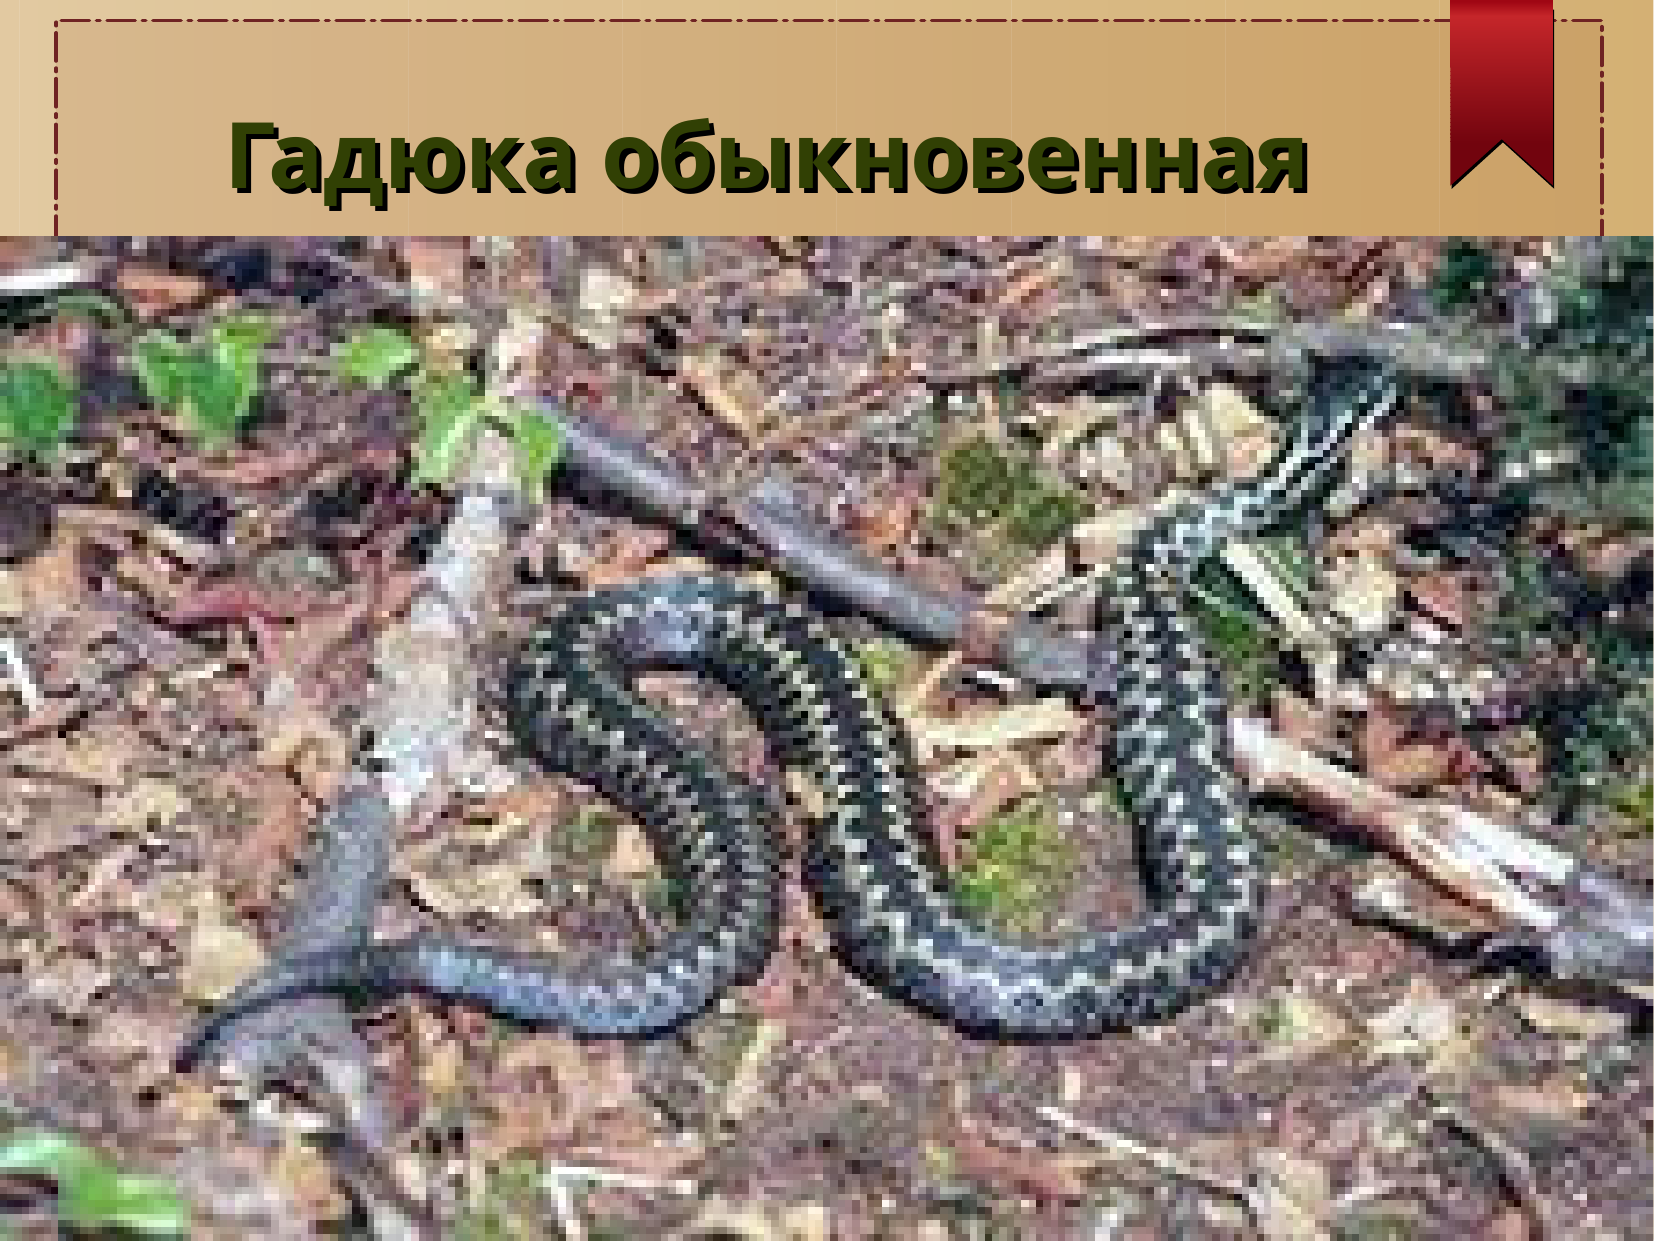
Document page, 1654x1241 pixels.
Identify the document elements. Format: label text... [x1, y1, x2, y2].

picture [0, 236, 1654, 1241]
title Гадюка обыкновенная [82, 49, 1453, 236]
